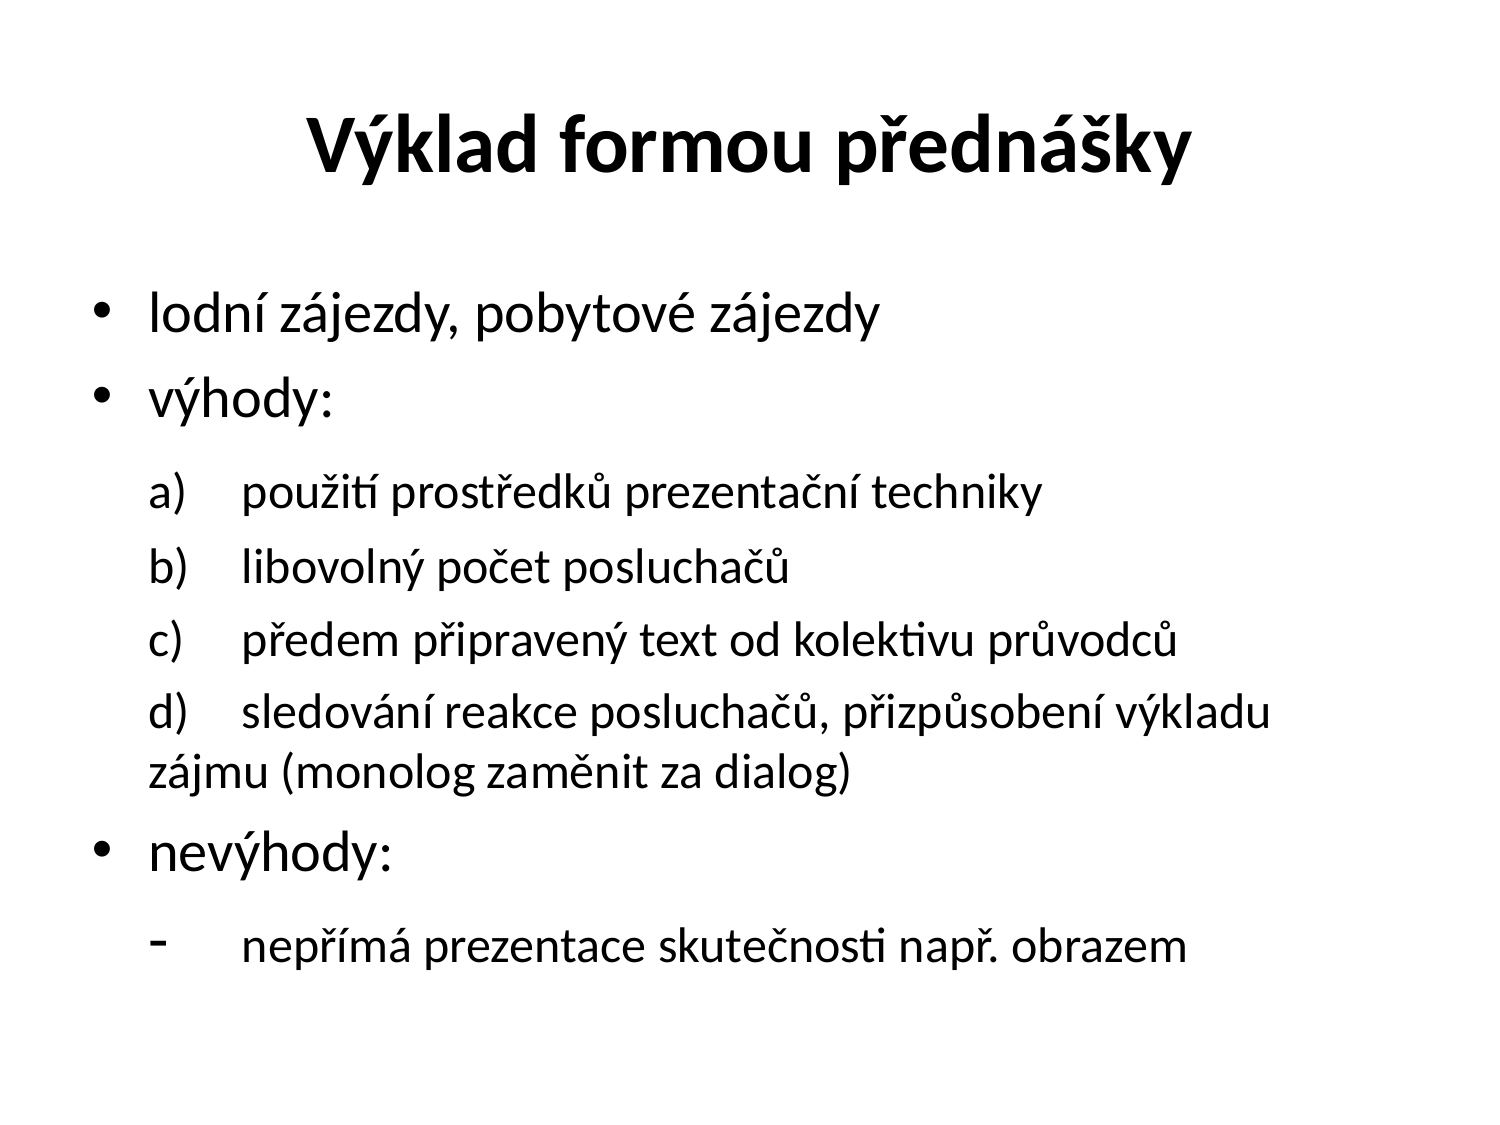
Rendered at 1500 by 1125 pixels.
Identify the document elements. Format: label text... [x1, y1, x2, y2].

title Výklad formou přednášky [75, 45, 1426, 233]
list lodní zájezdy, pobytové zájezdy výhody: a) použití prostředků prezentační techniky b) libovolný počet posluchačů c) předem připravený text od kolektivu průvodců d) sledování reakce posluchačů, přizpůsobení výkladu zájmu (monolog zaměnit za dialog) nevýhody: - nepřímá prezentace skutečnosti např. obrazem [76, 267, 1427, 1010]
